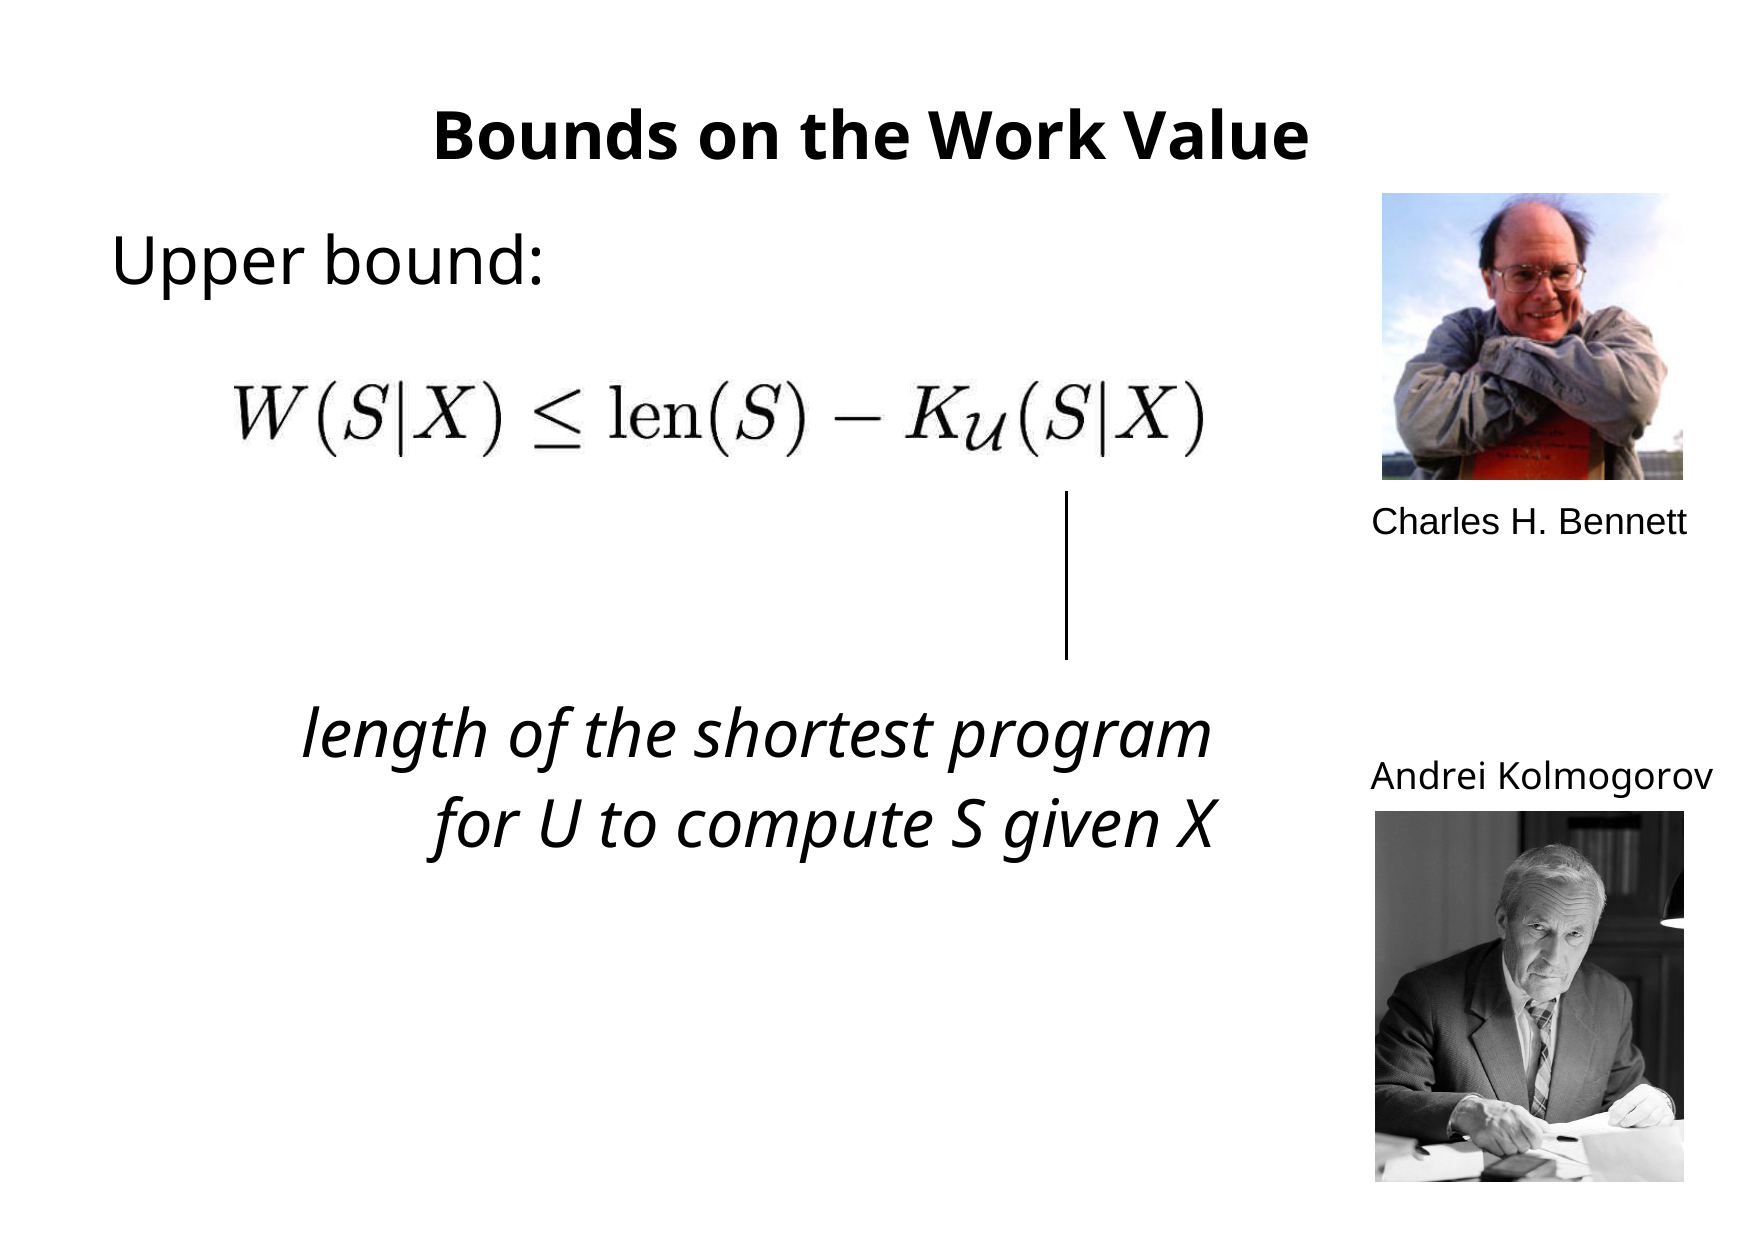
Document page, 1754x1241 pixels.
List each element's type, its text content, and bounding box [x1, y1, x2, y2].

picture [1382, 193, 1683, 481]
text_box Upper bound: [95, 205, 1283, 296]
picture [1375, 811, 1684, 1182]
picture [234, 379, 1204, 457]
text_box length of the shortest program for U to compute S given X [250, 674, 1235, 847]
text_box Charles H. Bennett [1356, 493, 1754, 556]
text_box Bounds on the Work Value [416, 81, 1604, 171]
text_box Andrei Kolmogorov [1355, 742, 1754, 800]
